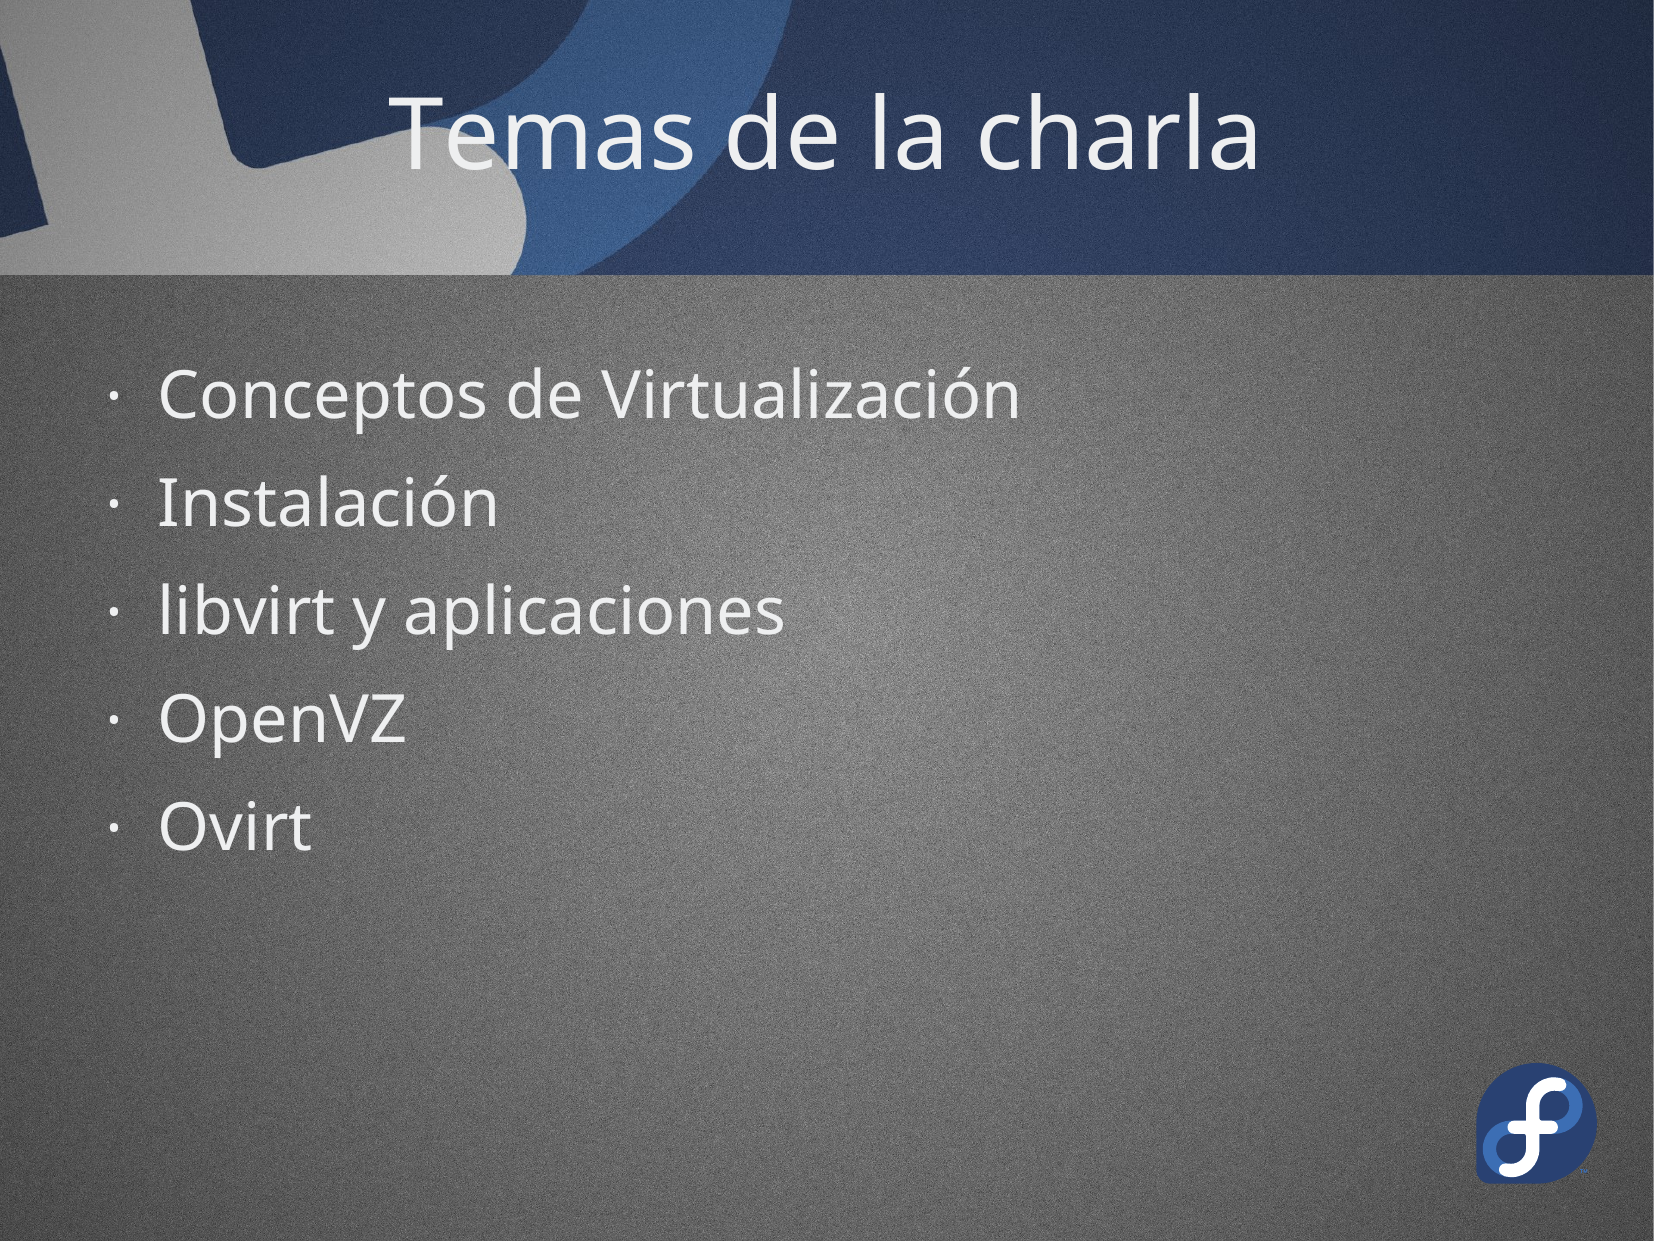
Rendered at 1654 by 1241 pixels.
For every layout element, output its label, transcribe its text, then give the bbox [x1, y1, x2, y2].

text_box Conceptos de Virtualización Instalación libvirt y aplicaciones OpenVZ Ovirt [88, 354, 1565, 1064]
picture [0, 0, 1654, 1241]
text_box Temas de la charla [88, 29, 1565, 237]
